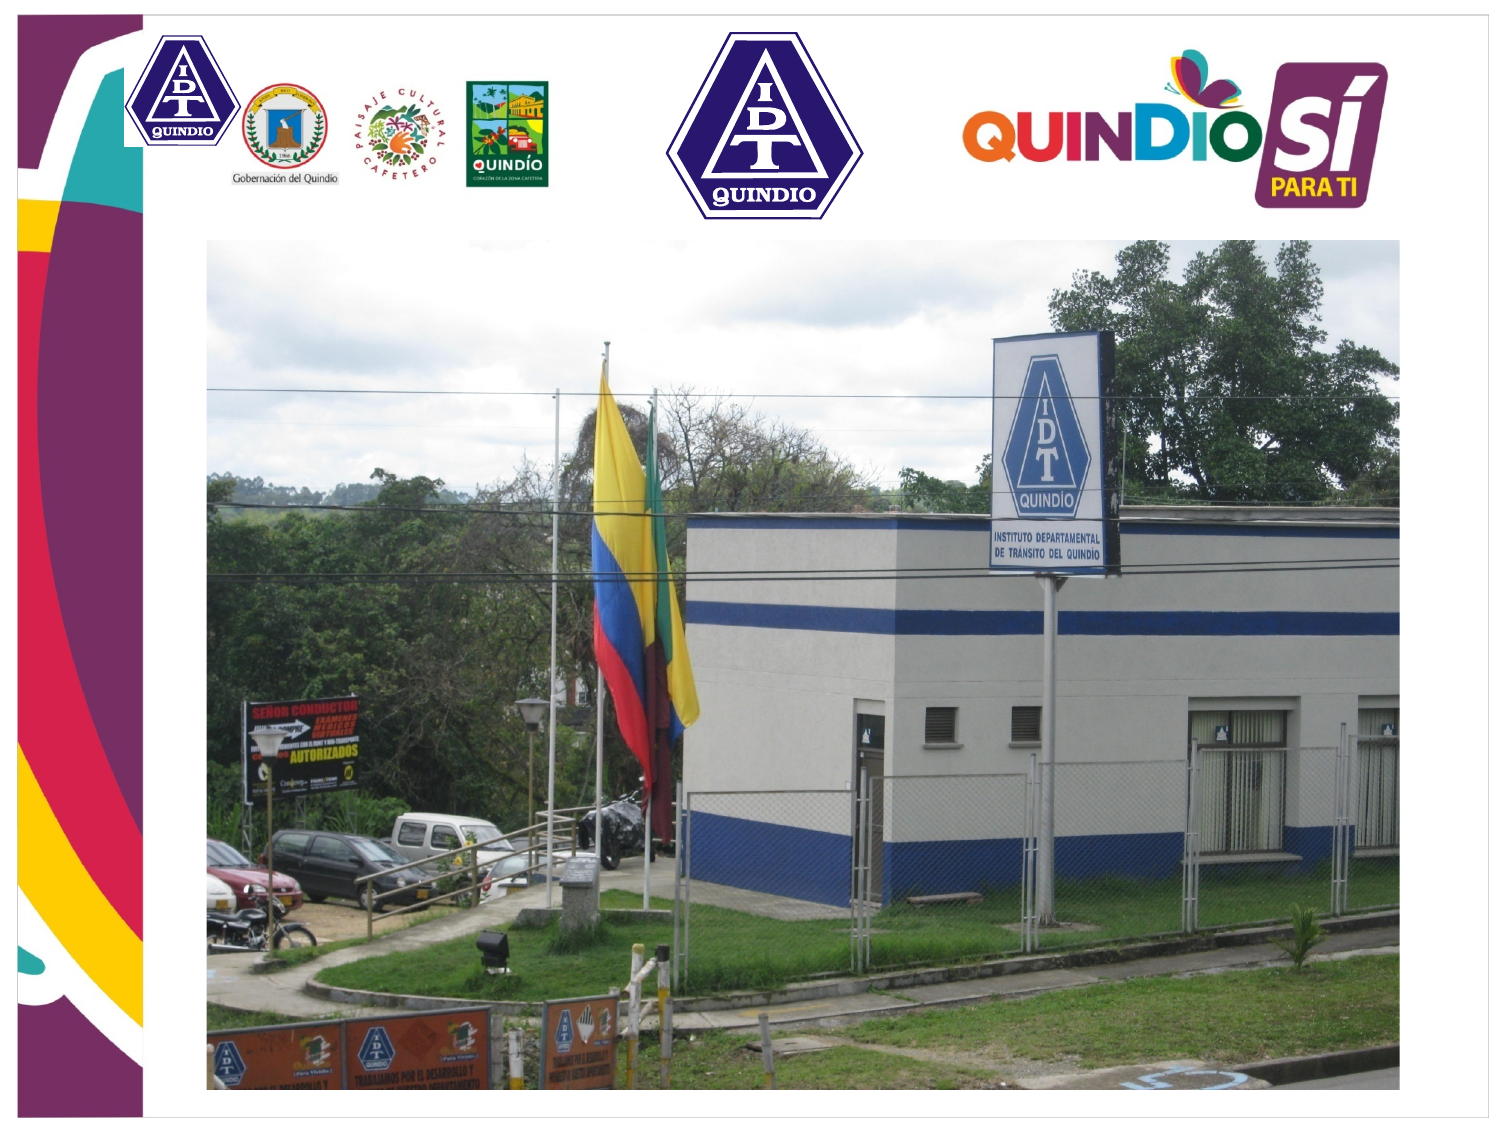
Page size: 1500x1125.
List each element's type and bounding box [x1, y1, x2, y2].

picture [17, 14, 1489, 1118]
list [206, 240, 1400, 1090]
